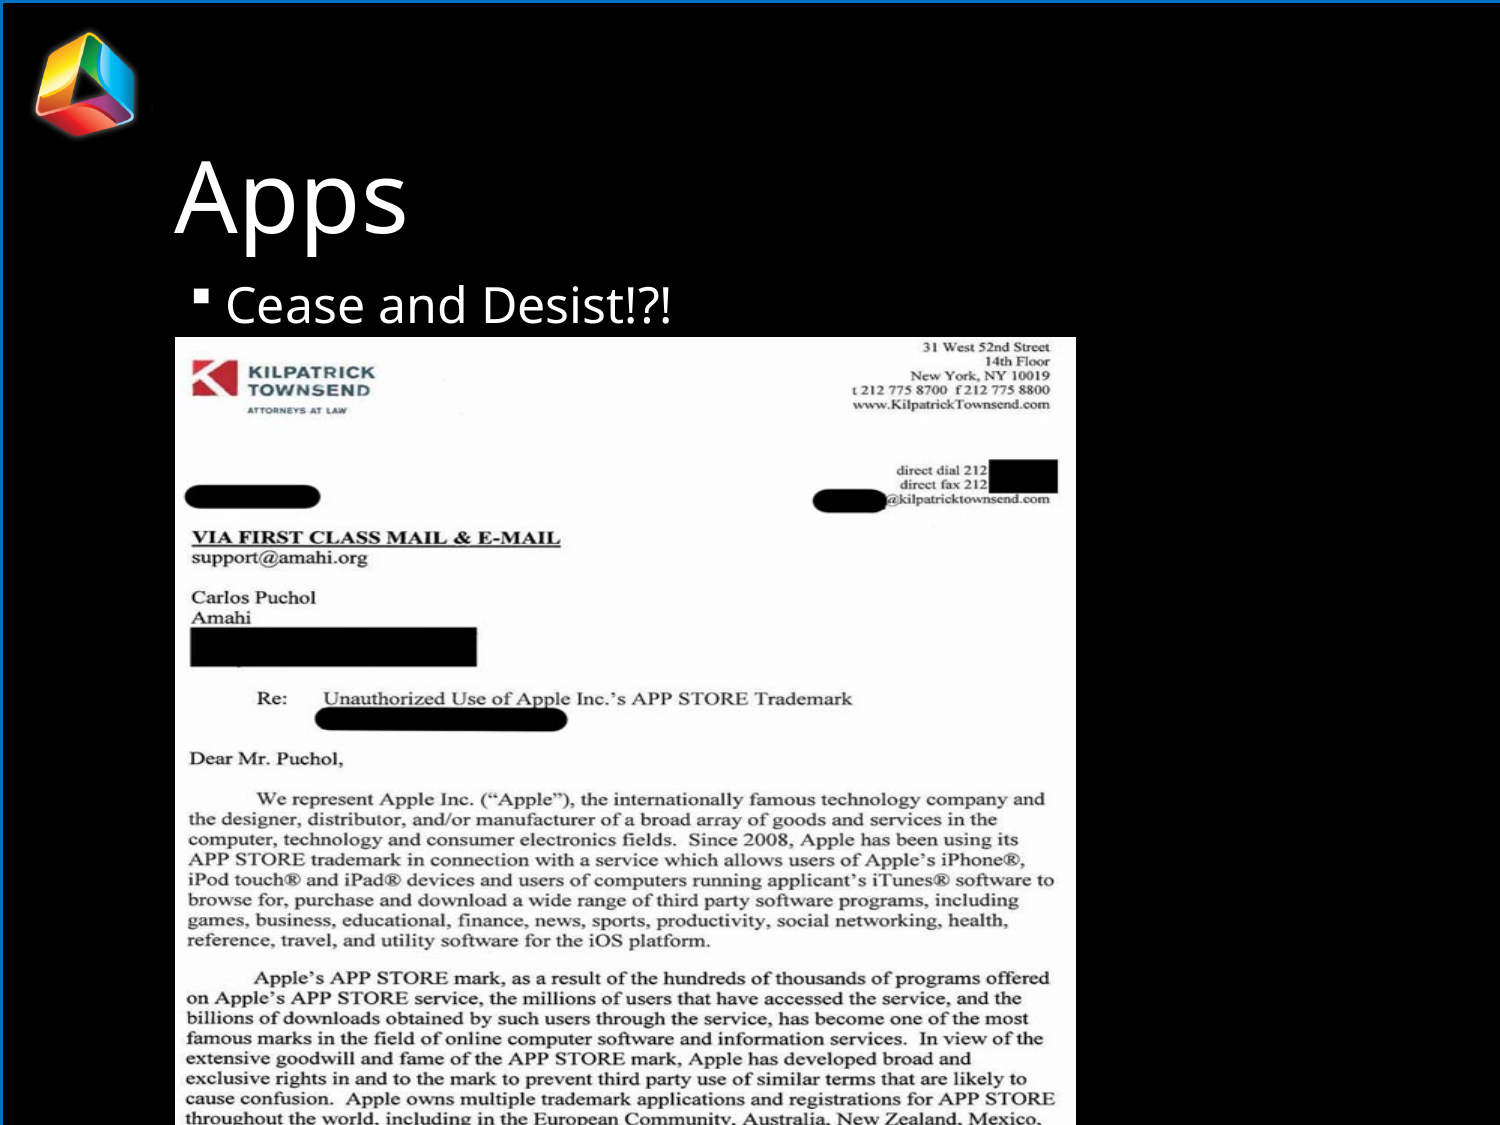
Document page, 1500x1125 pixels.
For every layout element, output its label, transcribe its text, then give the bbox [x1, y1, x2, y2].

picture [9, 26, 153, 158]
text_box [0, 0, 1500, 1125]
text_box Apps [159, 125, 1379, 261]
picture [175, 337, 1076, 1125]
text_box Cease and Desist!?! [175, 265, 955, 337]
